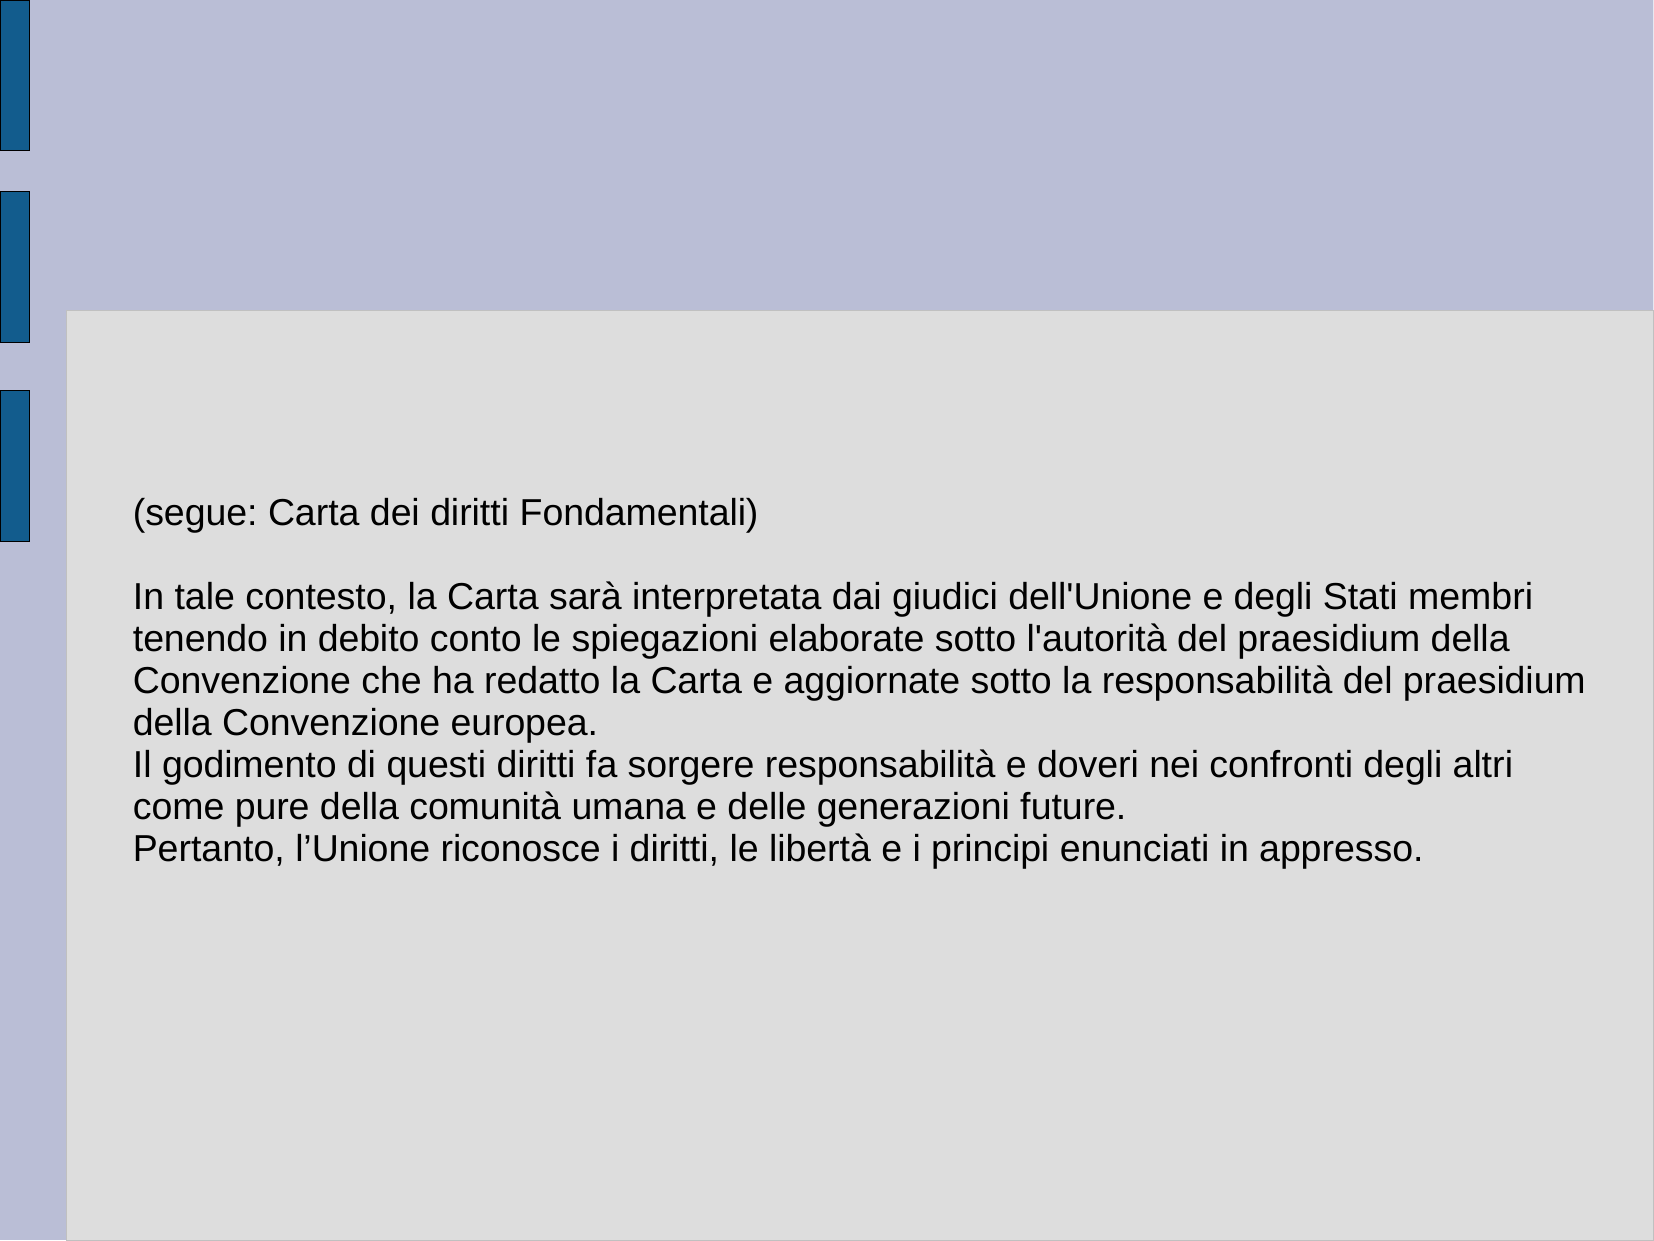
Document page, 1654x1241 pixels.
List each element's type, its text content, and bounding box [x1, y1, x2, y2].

text_box (segue: Carta dei diritti Fondamentali) In tale contesto, la Carta sarà interpretata dai giudici dell'Unione e degli Stati membri tenendo in debito conto le spiegazioni elaborate sotto l'autorità del praesidium della Convenzione che ha redatto la Carta e aggiornate sotto la responsabilità del praesidium della Convenzione europea. Il godimento di questi diritti fa sorgere responsabilità e doveri nei confronti degli altri come pure della comunità umana e delle generazioni future. Pertanto, l’Unione riconosce i diritti, le libertà e i principi enunciati in appresso. [118, 484, 1625, 878]
